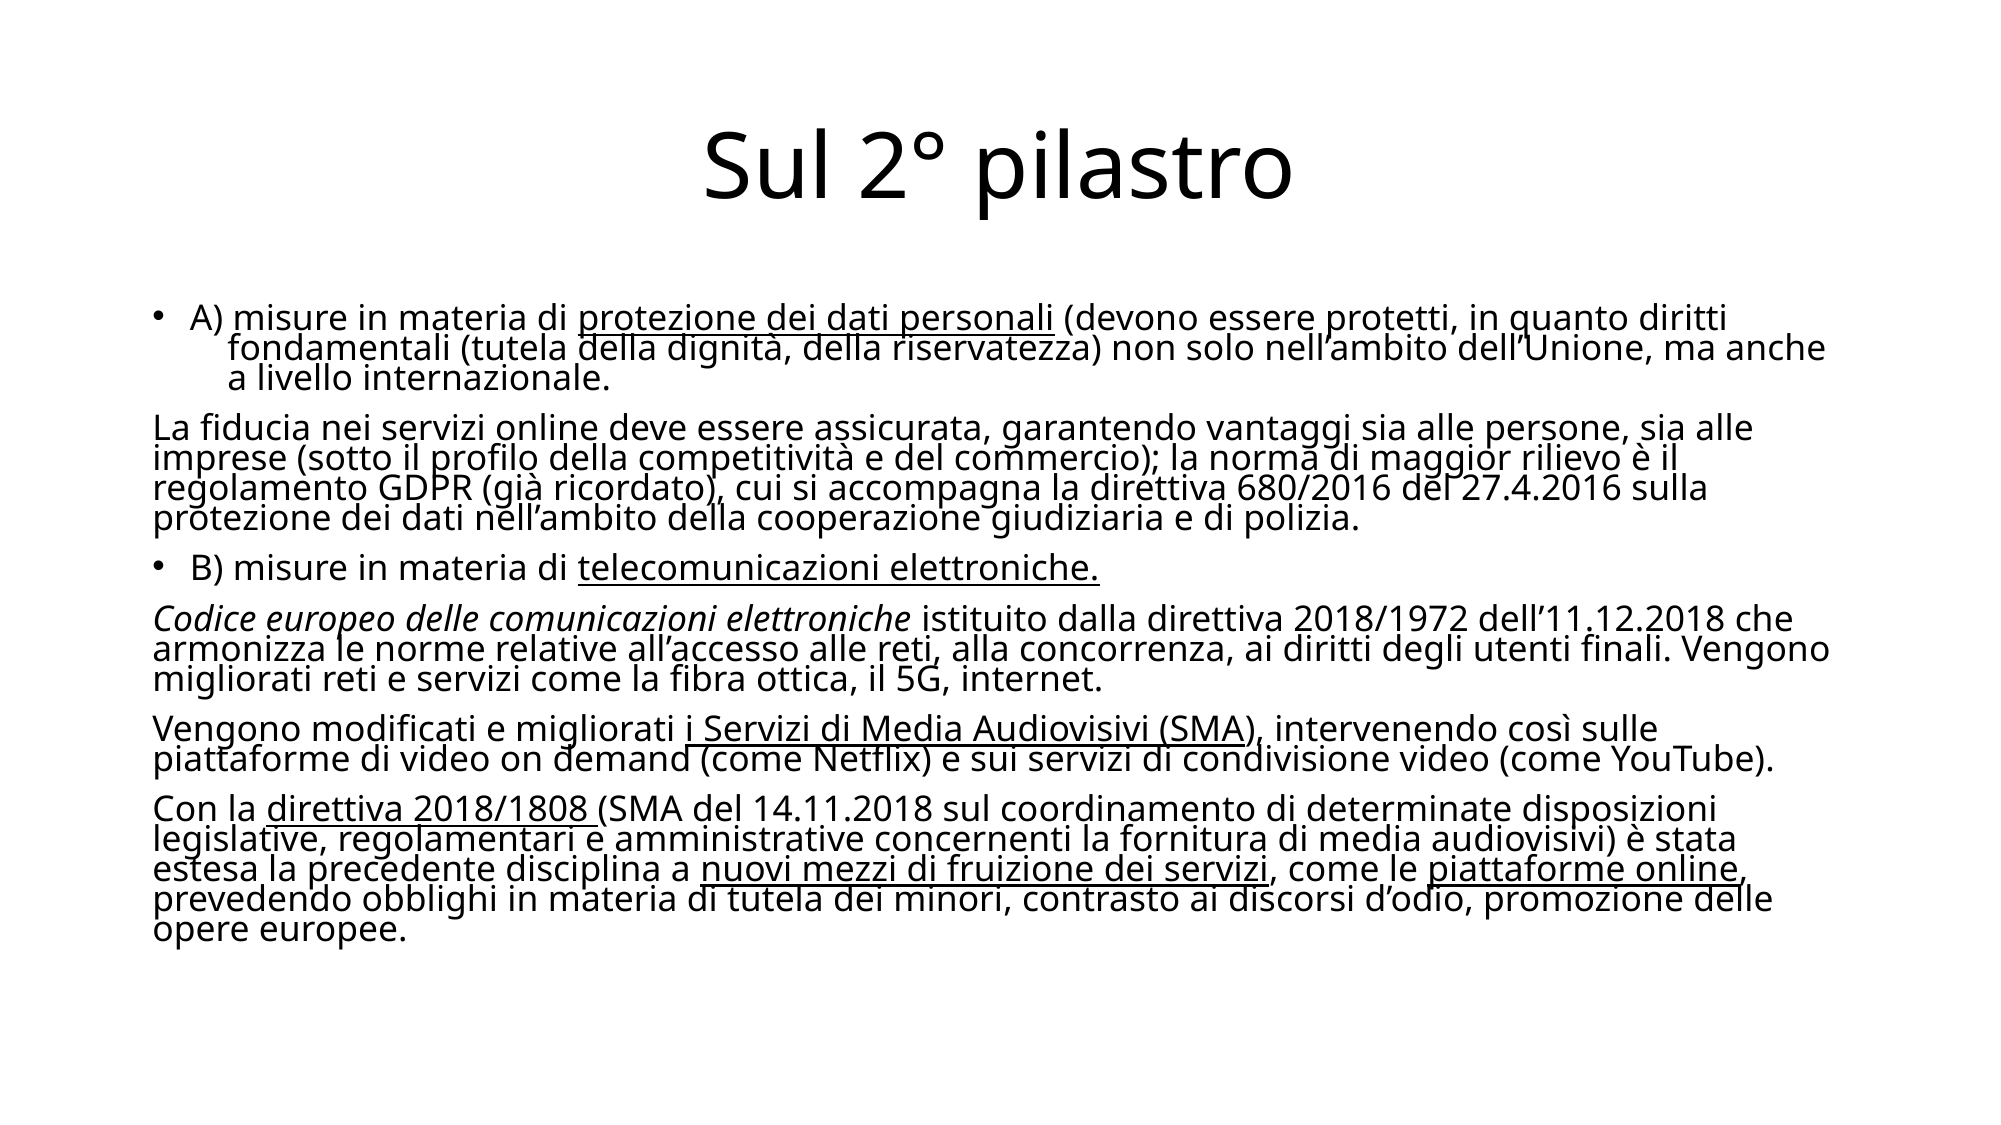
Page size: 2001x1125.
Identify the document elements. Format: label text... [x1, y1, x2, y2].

list A) misure in materia di protezione dei dati personali (devono essere protetti, in quanto diritti fondamentali (tutela della dignità, della riservatezza) non solo nell’ambito dell’Unione, ma anche a livello internazionale. La fiducia nei servizi online deve essere assicurata, garantendo vantaggi sia alle persone, sia alle imprese (sotto il profilo della competitività e del commercio); la norma di maggior rilievo è il regolamento GDPR (già ricordato), cui si accompagna la direttiva 680/2016 del 27.4.2016 sulla protezione dei dati nell’ambito della cooperazione giudiziaria e di polizia. B) misure in materia di telecomunicazioni elettroniche. Codice europeo delle comunicazioni elettroniche istituito dalla direttiva 2018/1972 dell’11.12.2018 che armonizza le norme relative all’accesso alle reti, alla concorrenza, ai diritti degli utenti finali. Vengono migliorati reti e servizi come la fibra ottica, il 5G, internet. Vengono modificati e migliorati i Servizi di Media Audiovisivi (SMA), intervenendo così sulle piattaforme di video on demand (come Netflix) e sui servizi di condivisione video (come YouTube). Con la direttiva 2018/1808 (SMA del 14.11.2018 sul coordinamento di determinate disposizioni legislative, regolamentari e amministrative concernenti la fornitura di media audiovisivi) è stata estesa la precedente disciplina a nuovi mezzi di fruizione dei servizi, come le piattaforme online, prevedendo obblighi in materia di tutela dei minori, contrasto ai discorsi d’odio, promozione delle opere europee. [137, 299, 1863, 1014]
title Sul 2° pilastro [137, 59, 1863, 278]
